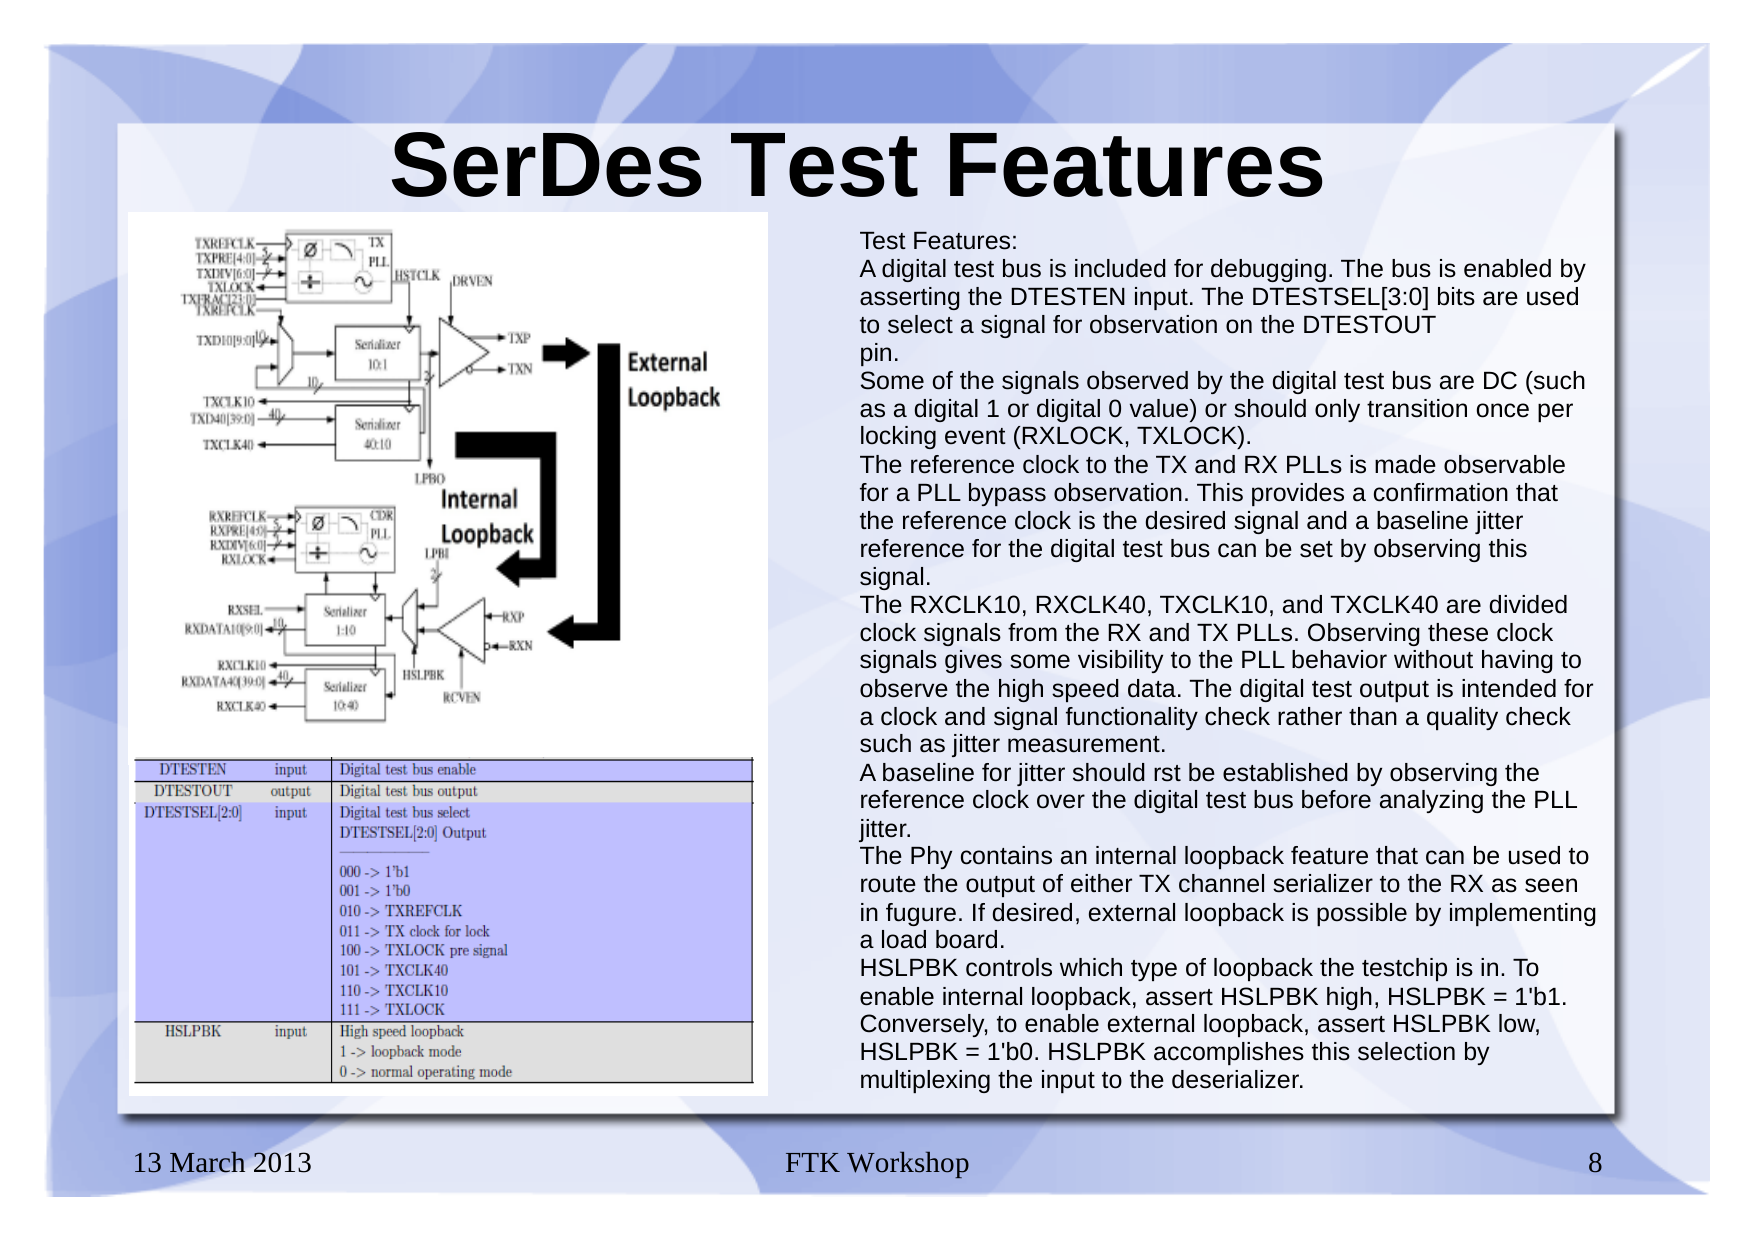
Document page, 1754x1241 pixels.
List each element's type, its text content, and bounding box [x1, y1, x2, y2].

picture [43, 43, 1710, 1197]
title SerDes Test Features [126, 68, 1591, 262]
text_box Test Features: A digital test bus is included for debugging. The bus is enabled by asserting the DTESTEN input. The DTESTSEL[3:0] bits are used to select a signal for observation on the DTESTOUT pin. Some of the signals observed by the digital test bus are DC (such as a digital 1 or digital 0 value) or should only transition once per locking event (RXLOCK, TXLOCK). The reference clock to the TX and RX PLLs is made observable for a PLL bypass observation. This provides a confirmation that the reference clock is the desired signal and a baseline jitter reference for the digital test bus can be set by observing this signal. The RXCLK10, RXCLK40, TXCLK10, and TXCLK40 are divided clock signals from the RX and TX PLLs. Observing these clock signals gives some visibility to the PLL behavior without having to observe the high speed data. The digital test output is intended for a clock and signal functionality check rather than a quality check such as jitter measurement. A baseline for jitter should rst be established by observing the reference clock over the digital test bus before analyzing the PLL jitter. The Phy contains an internal loopback feature that can be used to route the output of either TX channel serializer to the RX as seen in fugure. If desired, external loopback is possible by implementing a load board. HSLPBK controls which type of loopback the testchip is in. To enable internal loopback, assert HSLPBK high, HSLPBK = 1'b1. Conversely, to enable external loopback, assert HSLPBK low, HSLPBK = 1'b0. HSLPBK accomplishes this selection by multiplexing the input to the deserializer. [844, 219, 1615, 1108]
